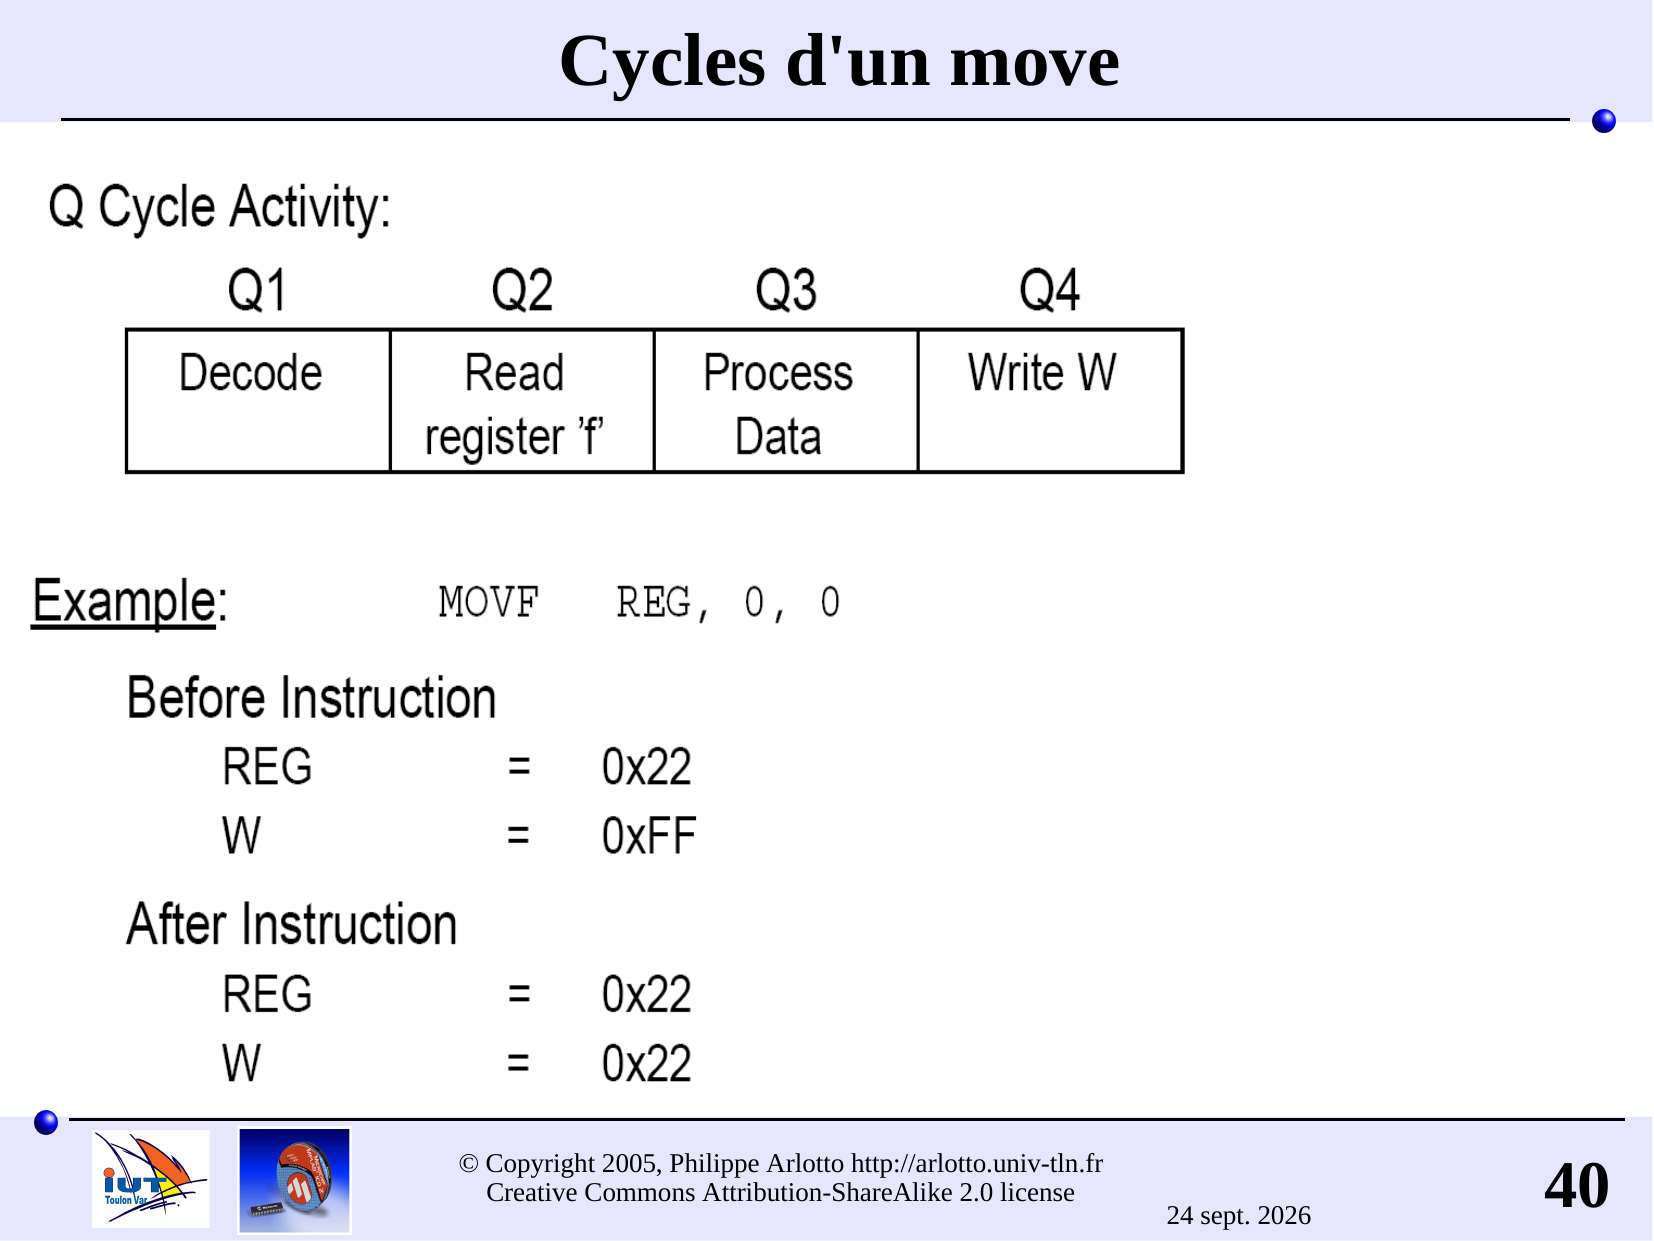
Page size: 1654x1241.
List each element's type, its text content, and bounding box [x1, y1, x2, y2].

title Cycles d'un move [95, 14, 1585, 107]
picture [237, 1126, 352, 1235]
picture [25, 164, 1211, 1093]
